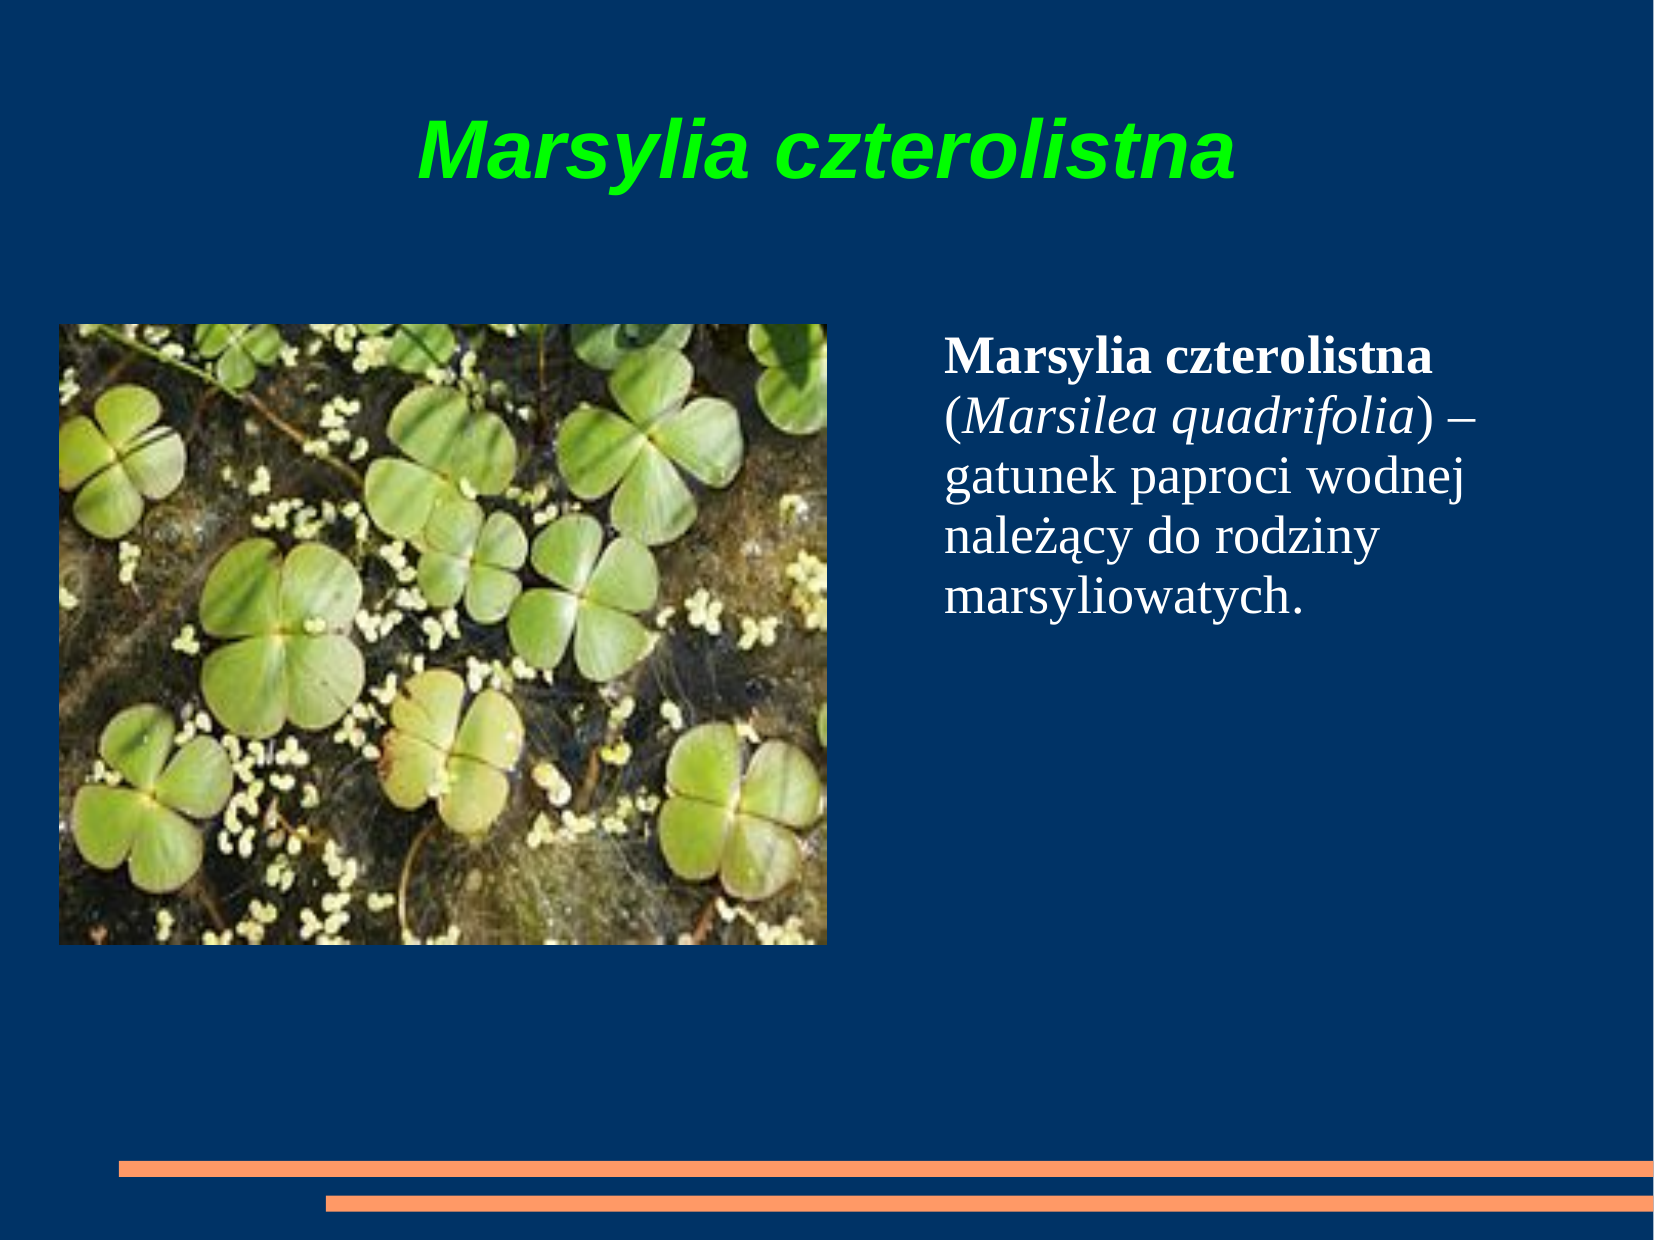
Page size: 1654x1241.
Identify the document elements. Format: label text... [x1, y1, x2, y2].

picture [59, 324, 827, 945]
title Marsylia czterolistna [121, 53, 1534, 247]
list Marsylia czterolistna (Marsilea quadrifolia) – gatunek paproci wodnej należący do rodziny marsyliowatych. [944, 324, 1648, 1120]
